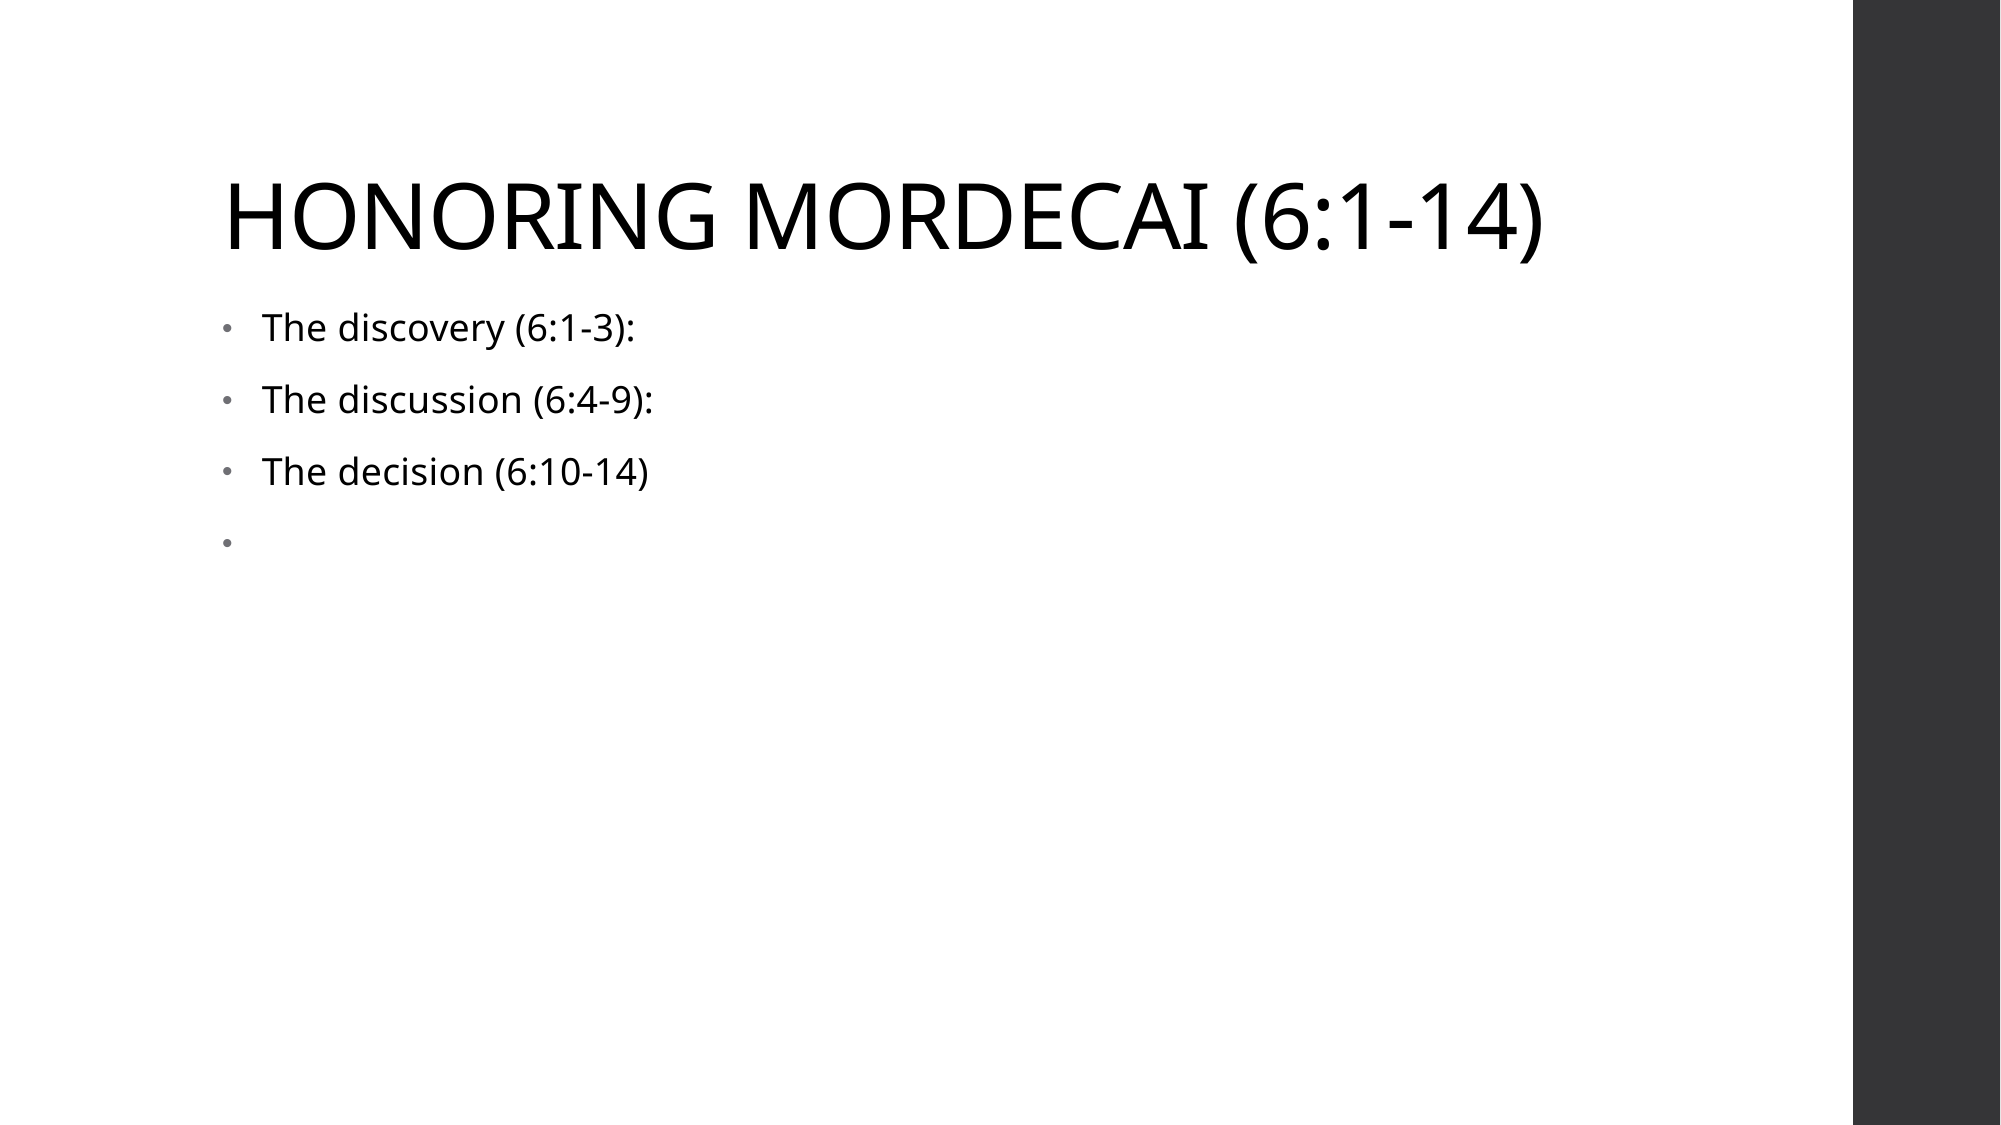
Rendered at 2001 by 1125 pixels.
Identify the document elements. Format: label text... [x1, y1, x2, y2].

title HONORING MORDECAI (6:1-14) [206, 60, 1797, 278]
list The discovery (6:1-3): The discussion (6:4-9): The decision (6:10-14) [206, 299, 1617, 1014]
